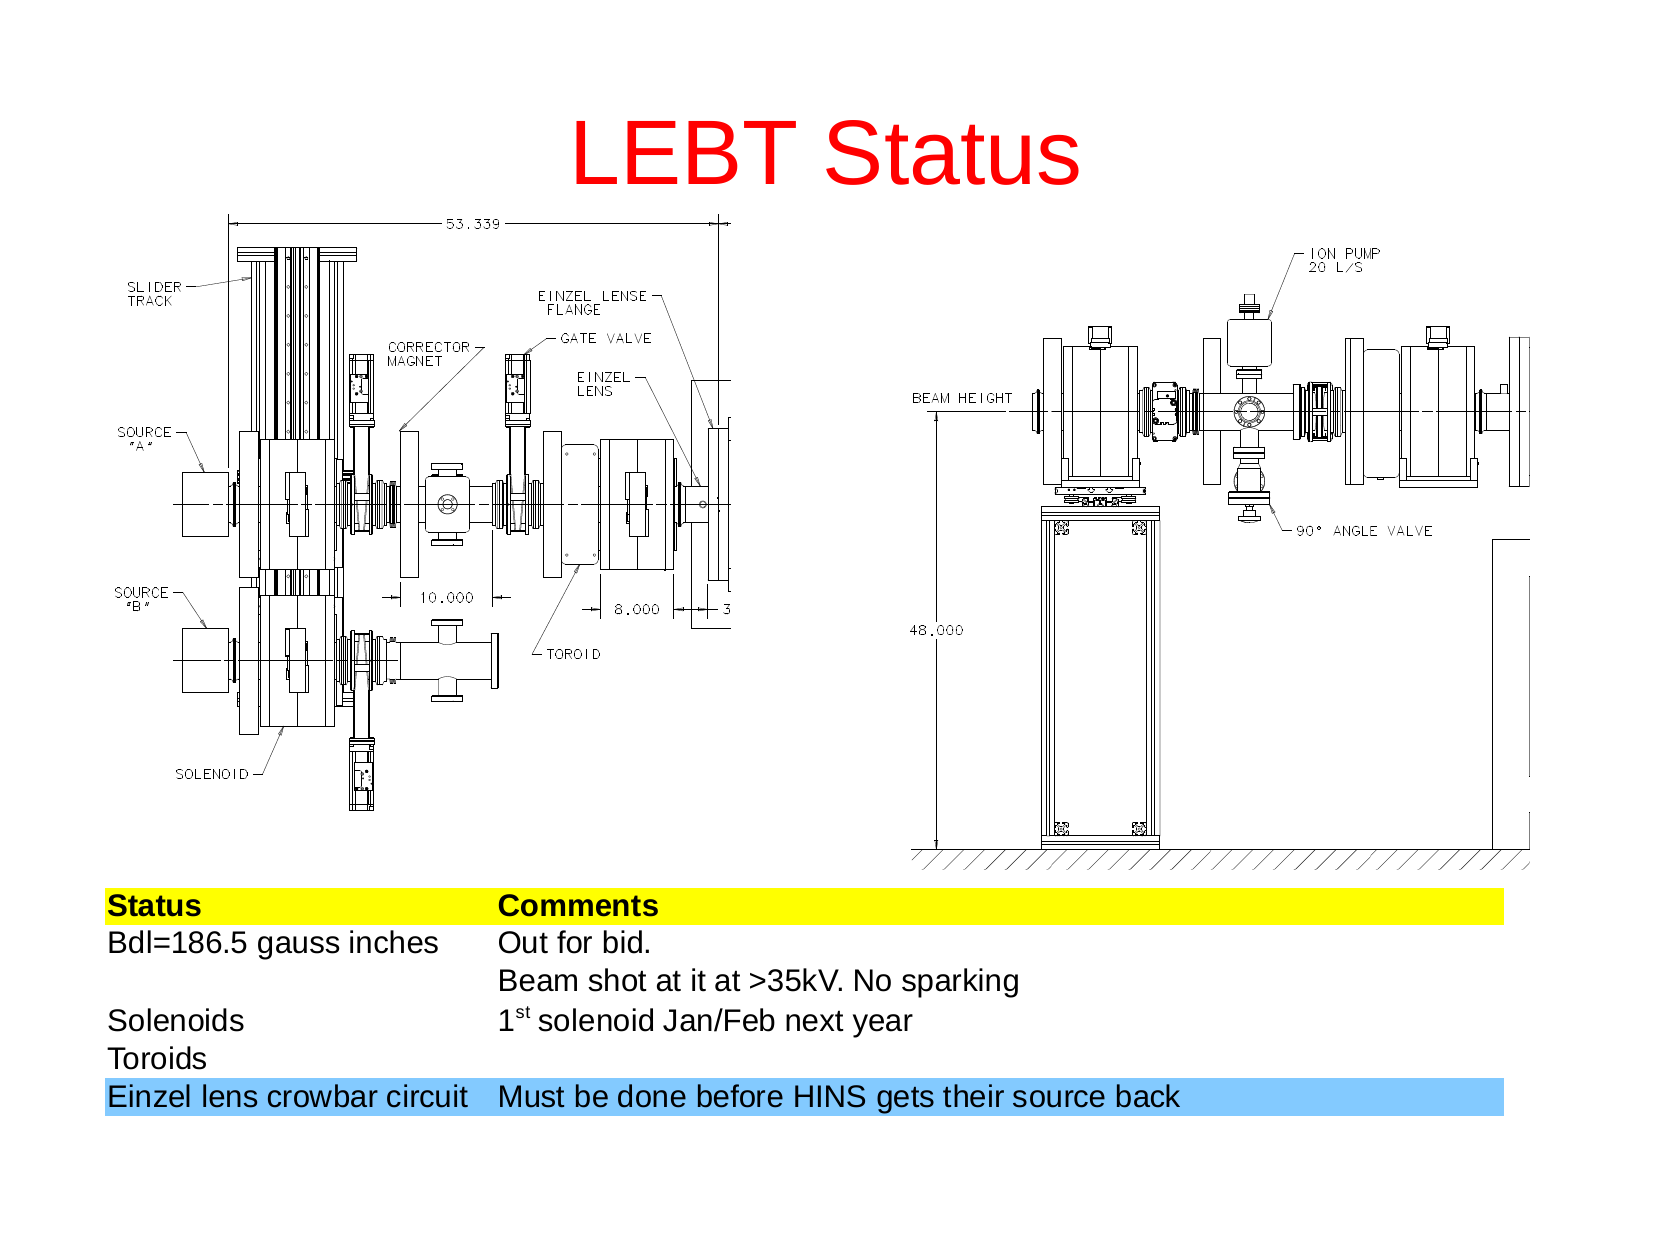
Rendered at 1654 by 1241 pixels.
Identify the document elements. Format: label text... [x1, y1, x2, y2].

picture [892, 204, 1530, 871]
chart [105, 887, 1507, 1219]
picture [97, 187, 731, 847]
title LEBT Status [82, 49, 1571, 257]
